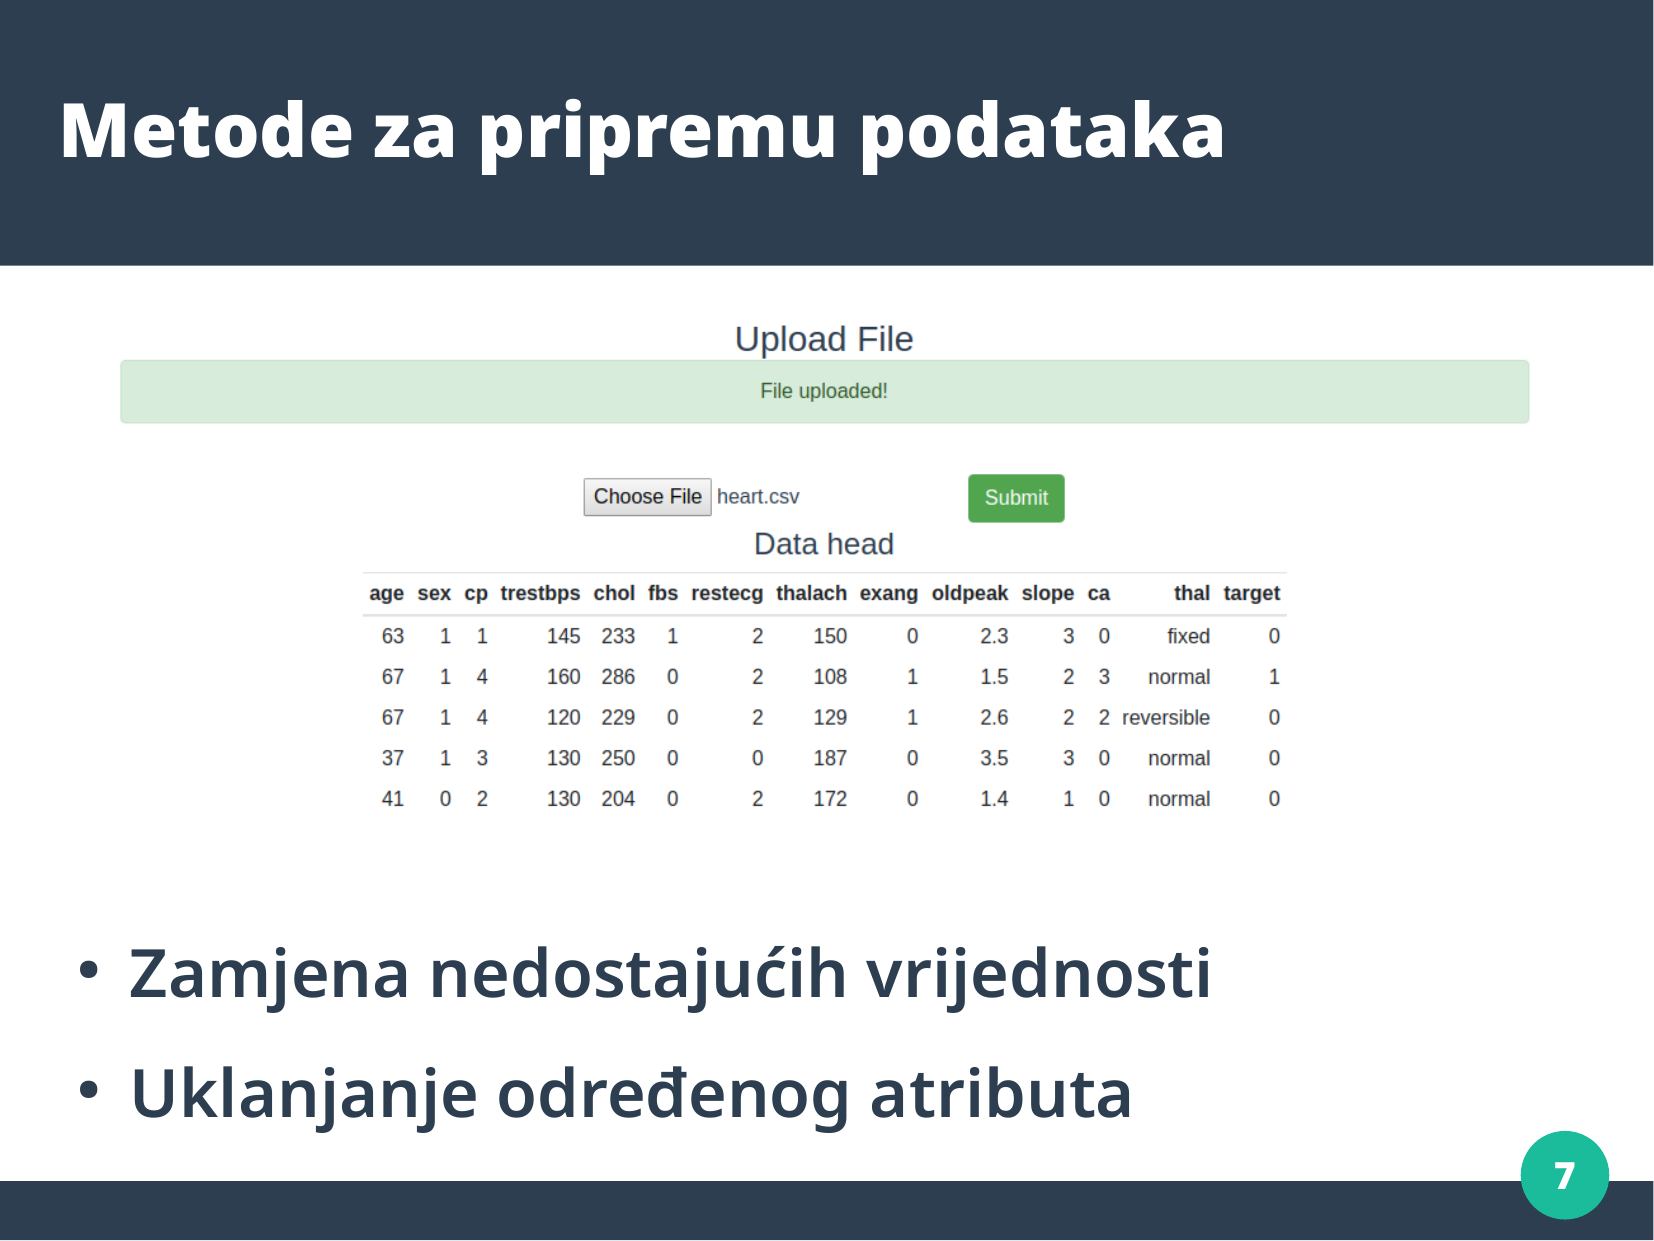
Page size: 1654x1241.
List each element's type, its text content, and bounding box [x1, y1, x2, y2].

list Zamjena nedostajućih vrijednosti Uklanjanje određenog atributa [59, 324, 1595, 1152]
title Metode za pripremu podataka [59, 49, 1595, 207]
picture [109, 299, 1546, 829]
